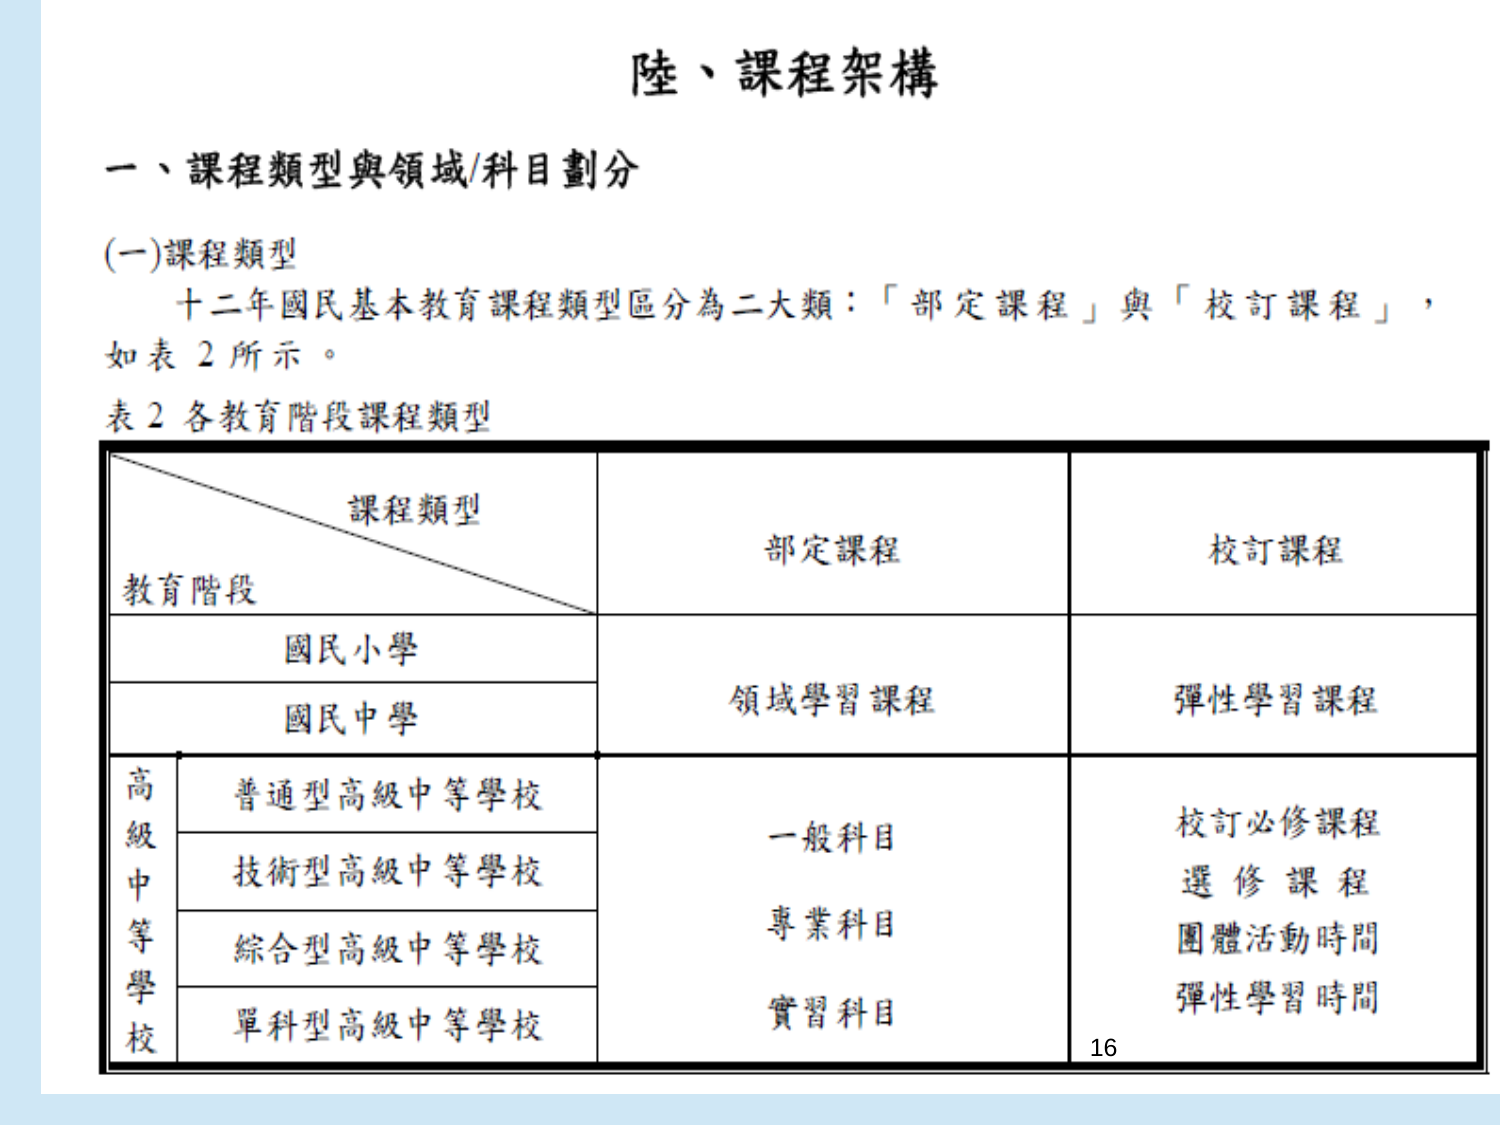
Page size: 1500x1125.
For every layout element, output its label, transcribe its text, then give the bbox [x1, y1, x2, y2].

picture [41, 0, 1500, 1094]
slide_number <編號> [1074, 1024, 1425, 1103]
